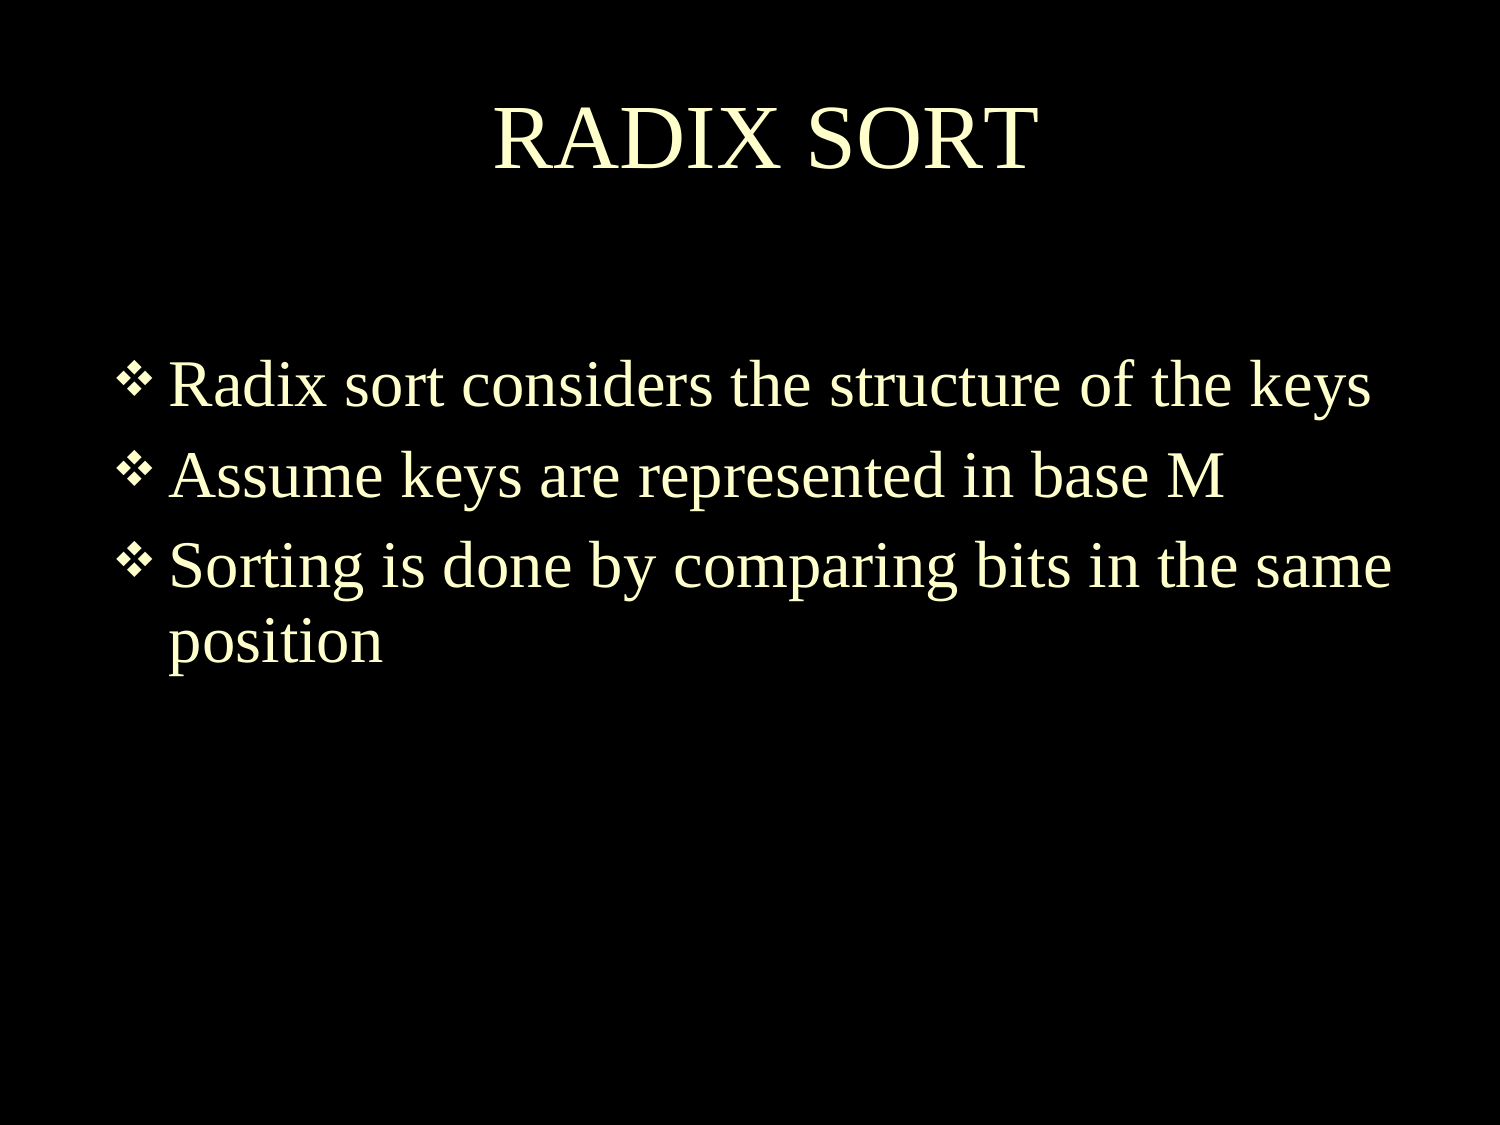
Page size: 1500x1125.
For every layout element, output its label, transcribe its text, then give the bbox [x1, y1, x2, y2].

title RADIX SORT [37, 50, 1496, 225]
list Radix sort considers the structure of the keys Assume keys are represented in base M Sorting is done by comparing bits in the same position [112, 347, 1482, 1011]
